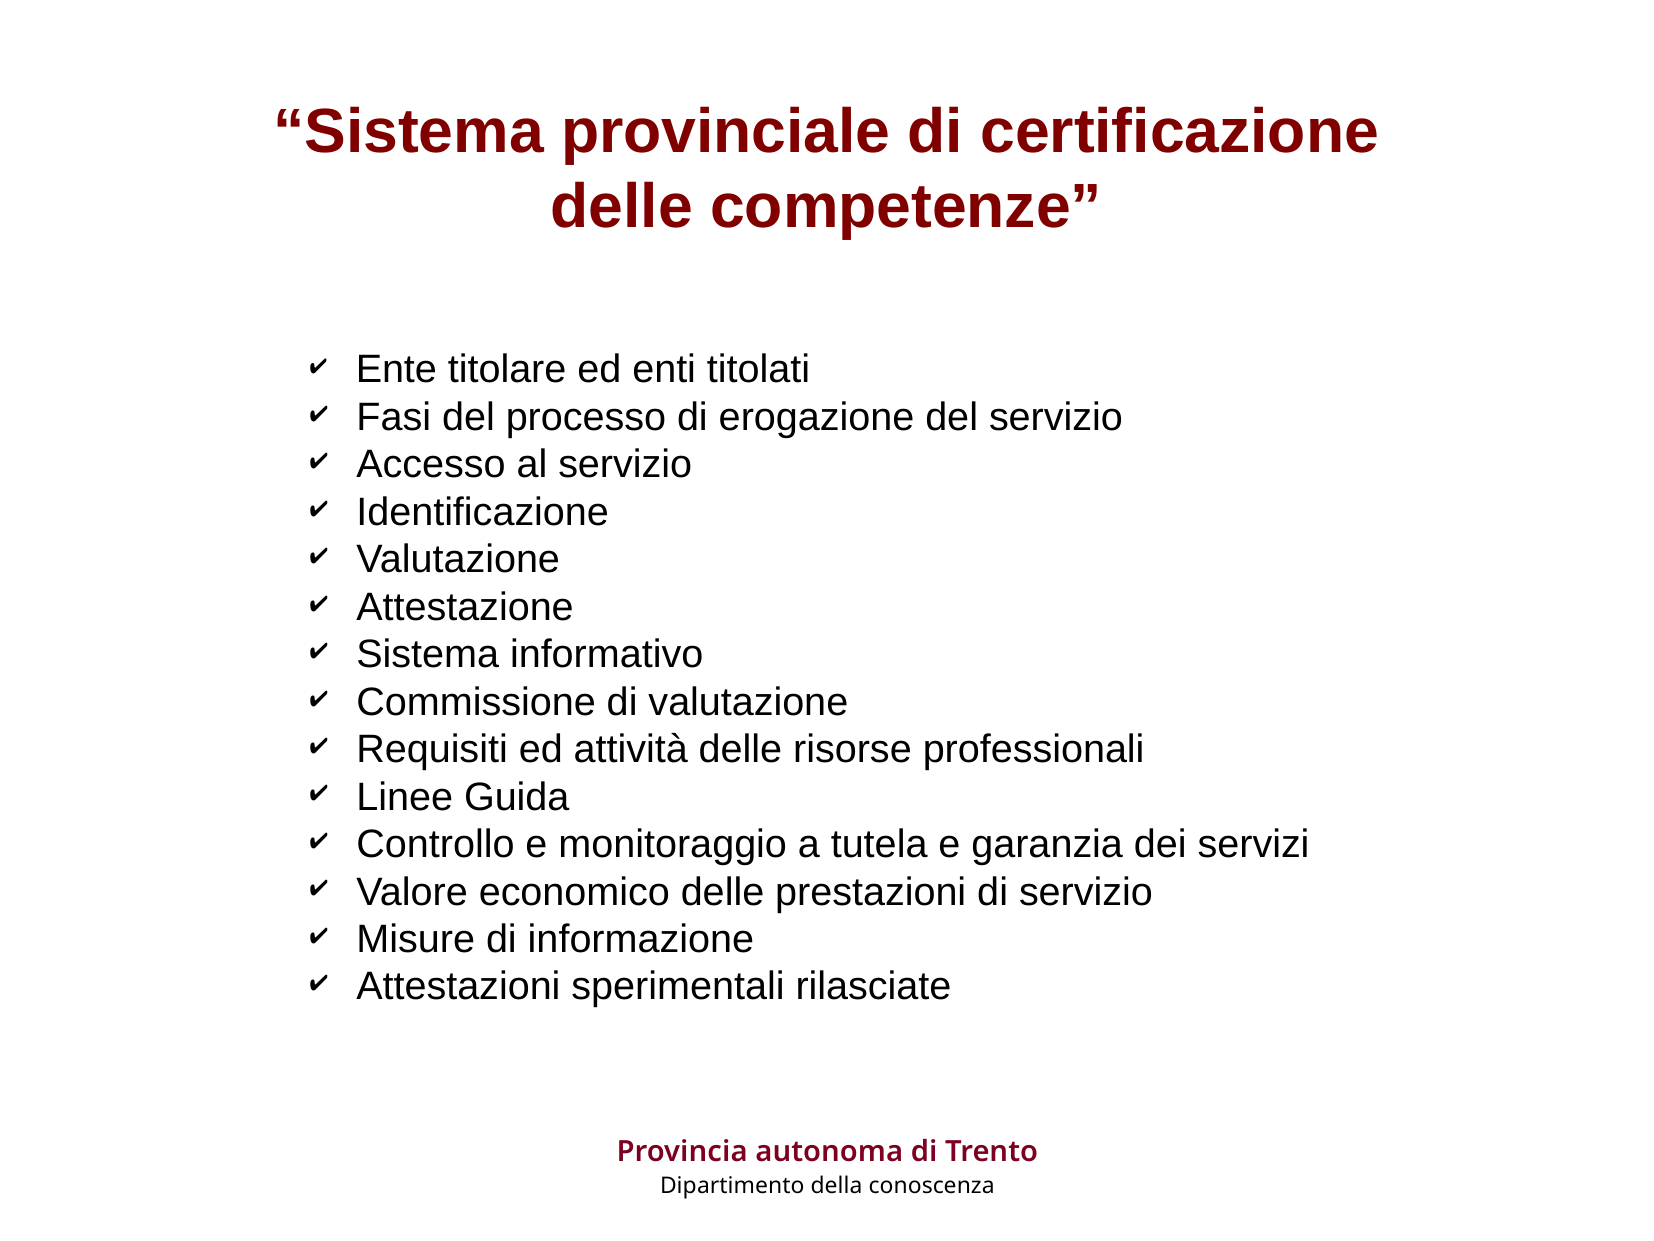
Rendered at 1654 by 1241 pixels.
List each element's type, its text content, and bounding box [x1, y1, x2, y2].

text_box Ente titolare ed enti titolati Fasi del processo di erogazione del servizio Accesso al servizio Identificazione Valutazione Attestazione Sistema informativo Commissione di valutazione Requisiti ed attività delle risorse professionali Linee Guida Controllo e monitoraggio a tutela e garanzia dei servizi Valore economico delle prestazioni di servizio Misure di informazione Attestazioni sperimentali rilasciate [295, 290, 1406, 1016]
title “Sistema provinciale di certificazione delle competenze” [118, 82, 1536, 249]
